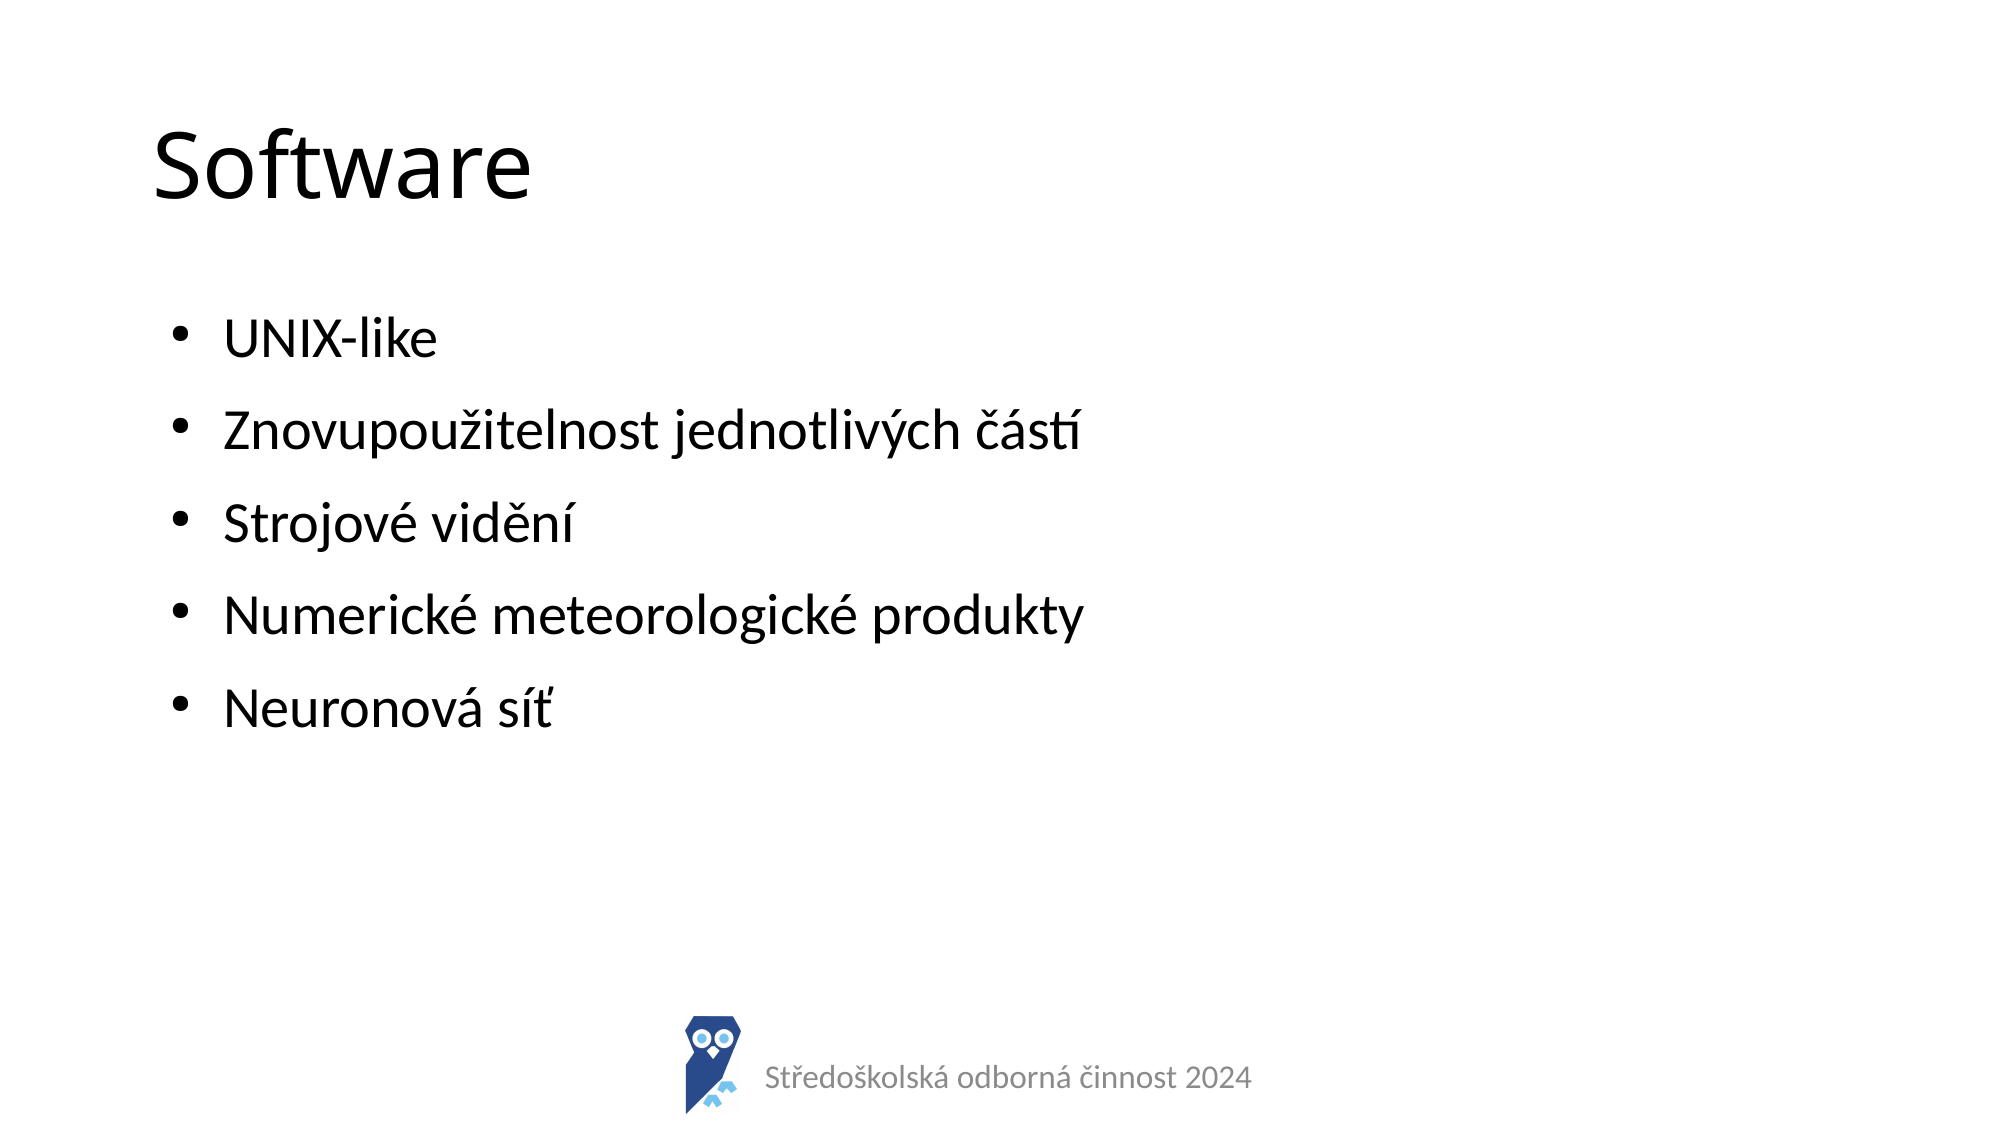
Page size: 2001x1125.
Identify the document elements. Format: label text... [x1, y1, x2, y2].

picture [685, 1016, 741, 1114]
title Software [137, 59, 1863, 278]
list UNIX-like Znovupoužitelnost jednotlivých částí Strojové vidění Numerické meteorologické produkty Neuronová síť [137, 299, 1863, 1014]
footer Středoškolská odborná činnost 2024 [748, 1044, 1269, 1105]
